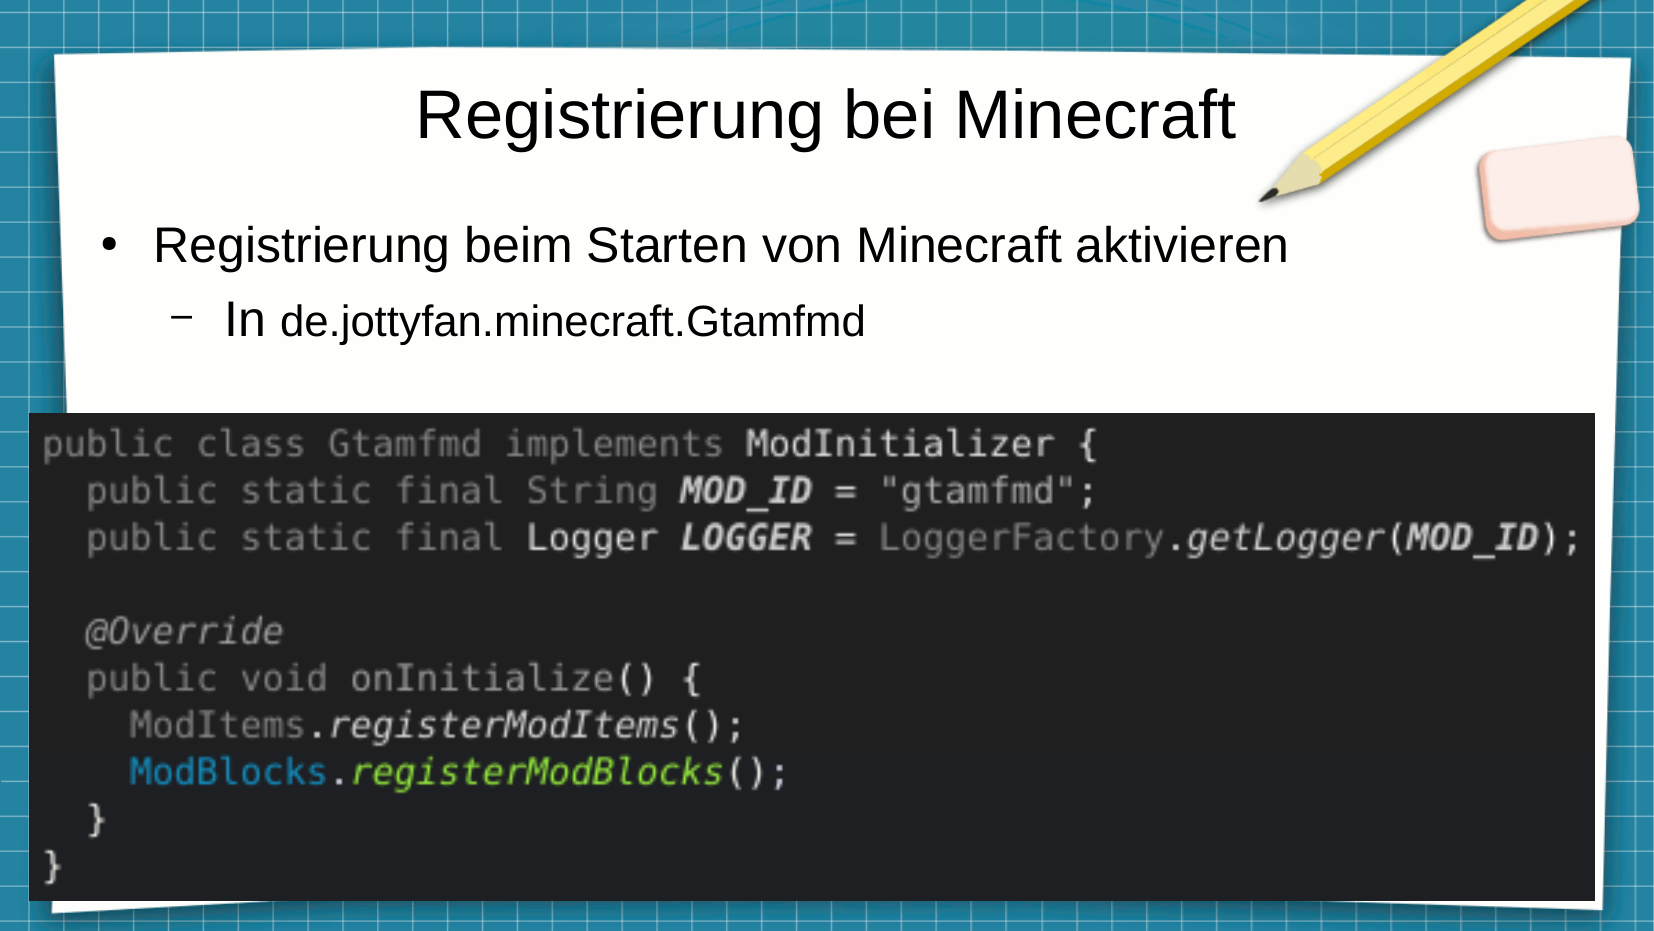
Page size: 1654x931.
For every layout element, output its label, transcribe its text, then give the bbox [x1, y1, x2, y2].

title Registrierung bei Minecraft [82, 37, 1571, 193]
picture [0, 0, 1654, 931]
list Registrierung beim Starten von Minecraft aktivieren In de.jottyfan.minecraft.Gtamfmd [82, 217, 1571, 384]
